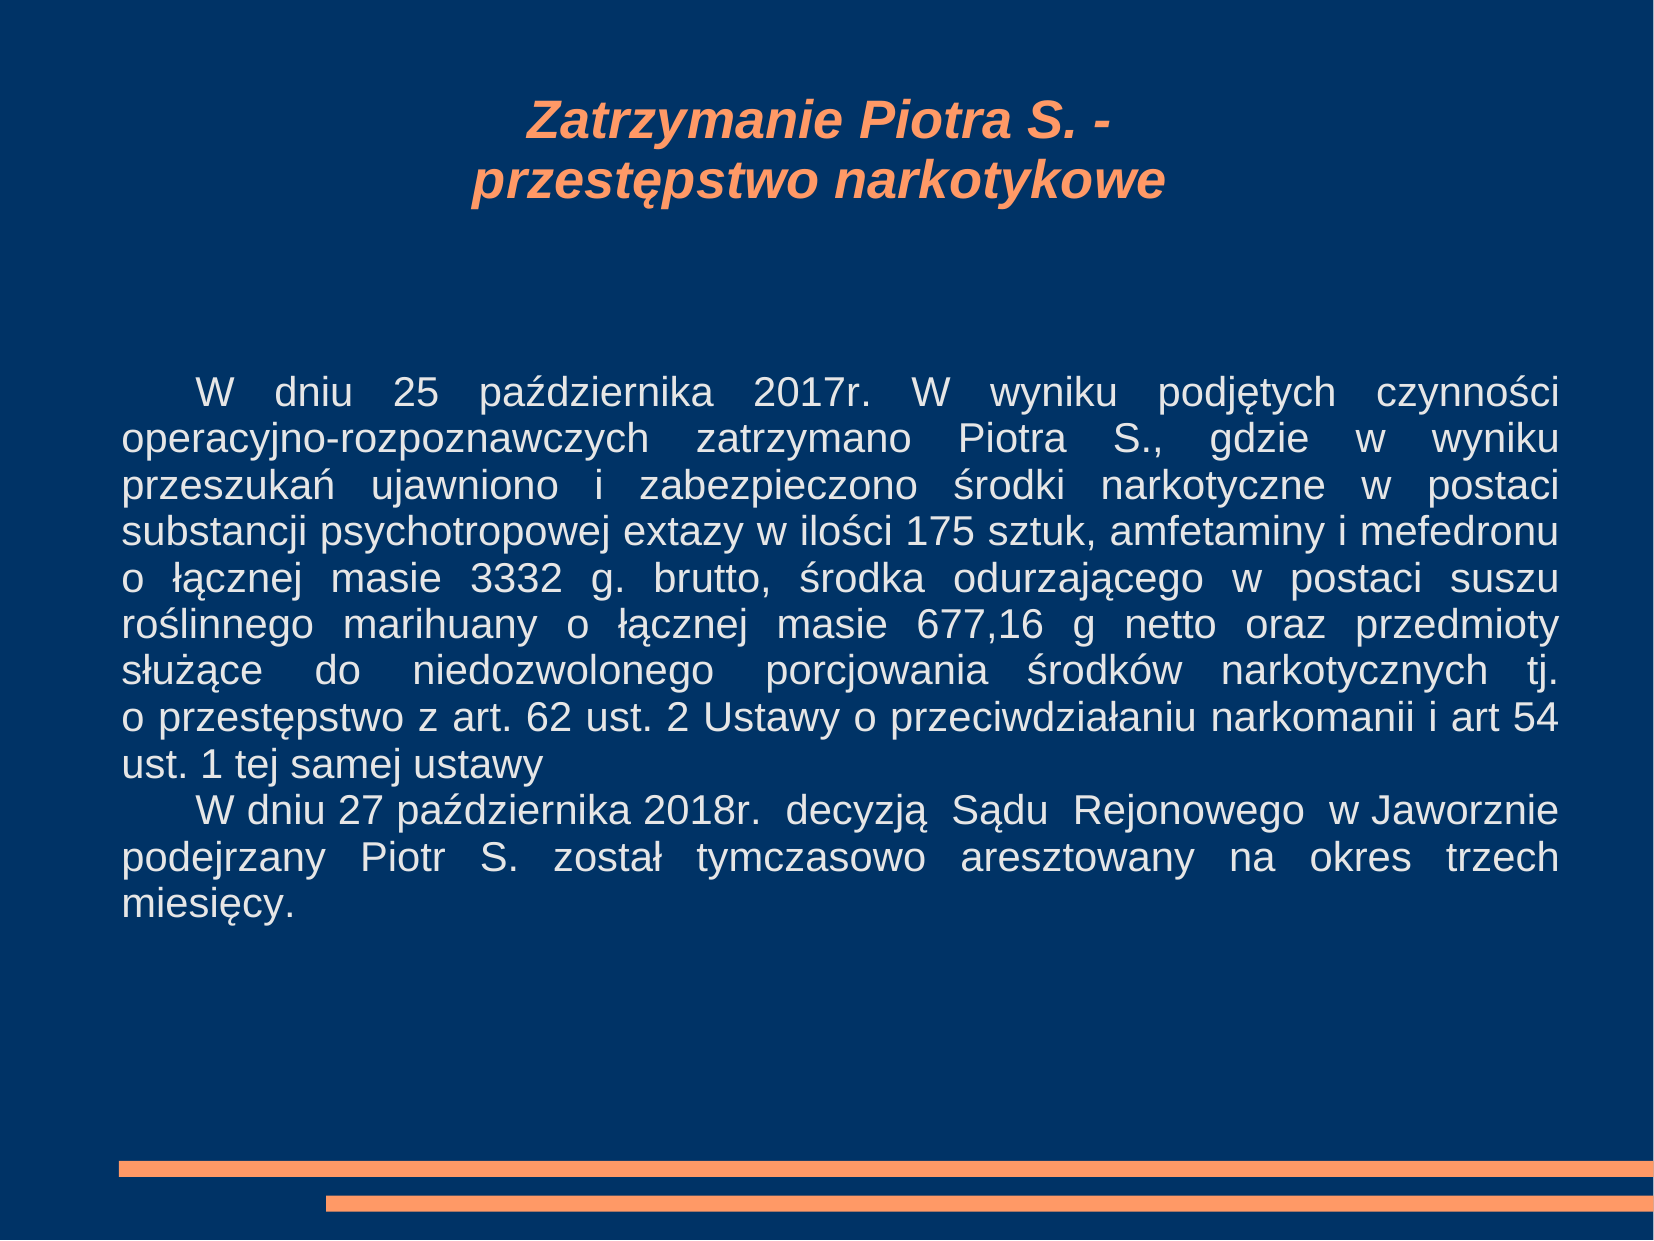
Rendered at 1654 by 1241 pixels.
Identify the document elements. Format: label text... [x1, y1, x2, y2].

list W dniu 25 października 2017r. W wyniku podjętych czynności operacyjno-rozpoznawczych zatrzymano Piotra S., gdzie w wyniku przeszukań ujawniono i zabezpieczono środki narkotyczne w postaci substancji psychotropowej extazy w ilości 175 sztuk, amfetaminy i mefedronu o łącznej masie 3332 g. brutto, środka odurzającego w postaci suszu roślinnego marihuany o łącznej masie 677,16 g netto oraz przedmioty służące do niedozwolonego porcjowania środków narkotycznych tj. o przestępstwo z art. 62 ust. 2 Ustawy o przeciwdziałaniu narkomanii i art 54 ust. 1 tej samej ustawy W dniu 27 października 2018r. decyzją Sądu Rejonowego w Jaworznie podejrzany Piotr S. został tymczasowo aresztowany na okres trzech miesięcy. [121, 322, 1561, 1118]
title Zatrzymanie Piotra S. - przestępstwo narkotykowe [121, 46, 1534, 254]
